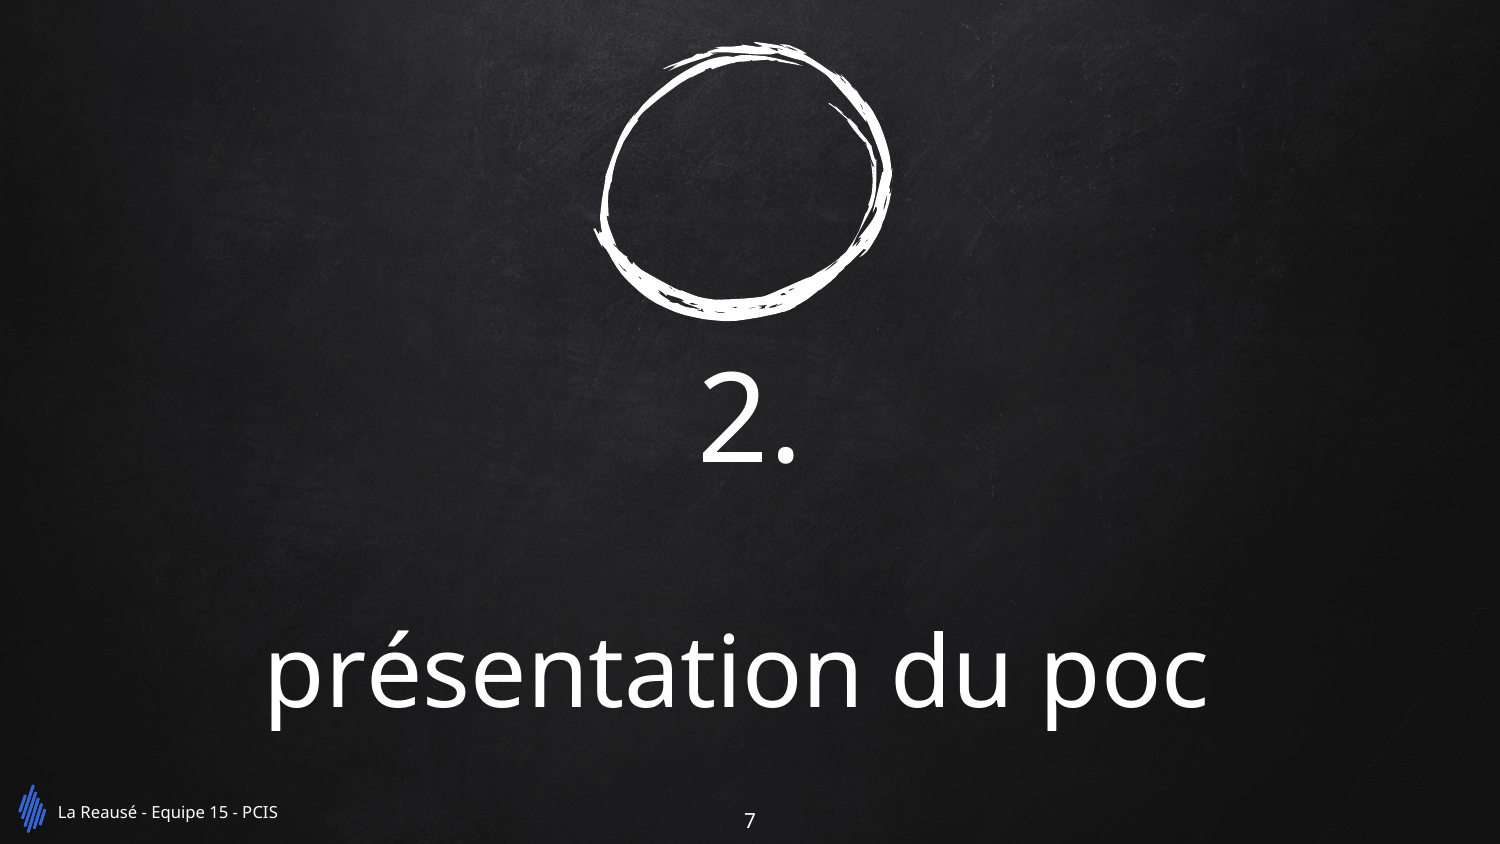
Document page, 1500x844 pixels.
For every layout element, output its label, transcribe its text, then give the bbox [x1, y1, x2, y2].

title 2. présentation du poc [112, 322, 1388, 513]
text_box ‹#› [705, 792, 796, 844]
text_box La Reausé - Equipe 15 - PCIS [42, 786, 300, 837]
picture [18, 782, 47, 834]
text_box [593, 41, 893, 322]
